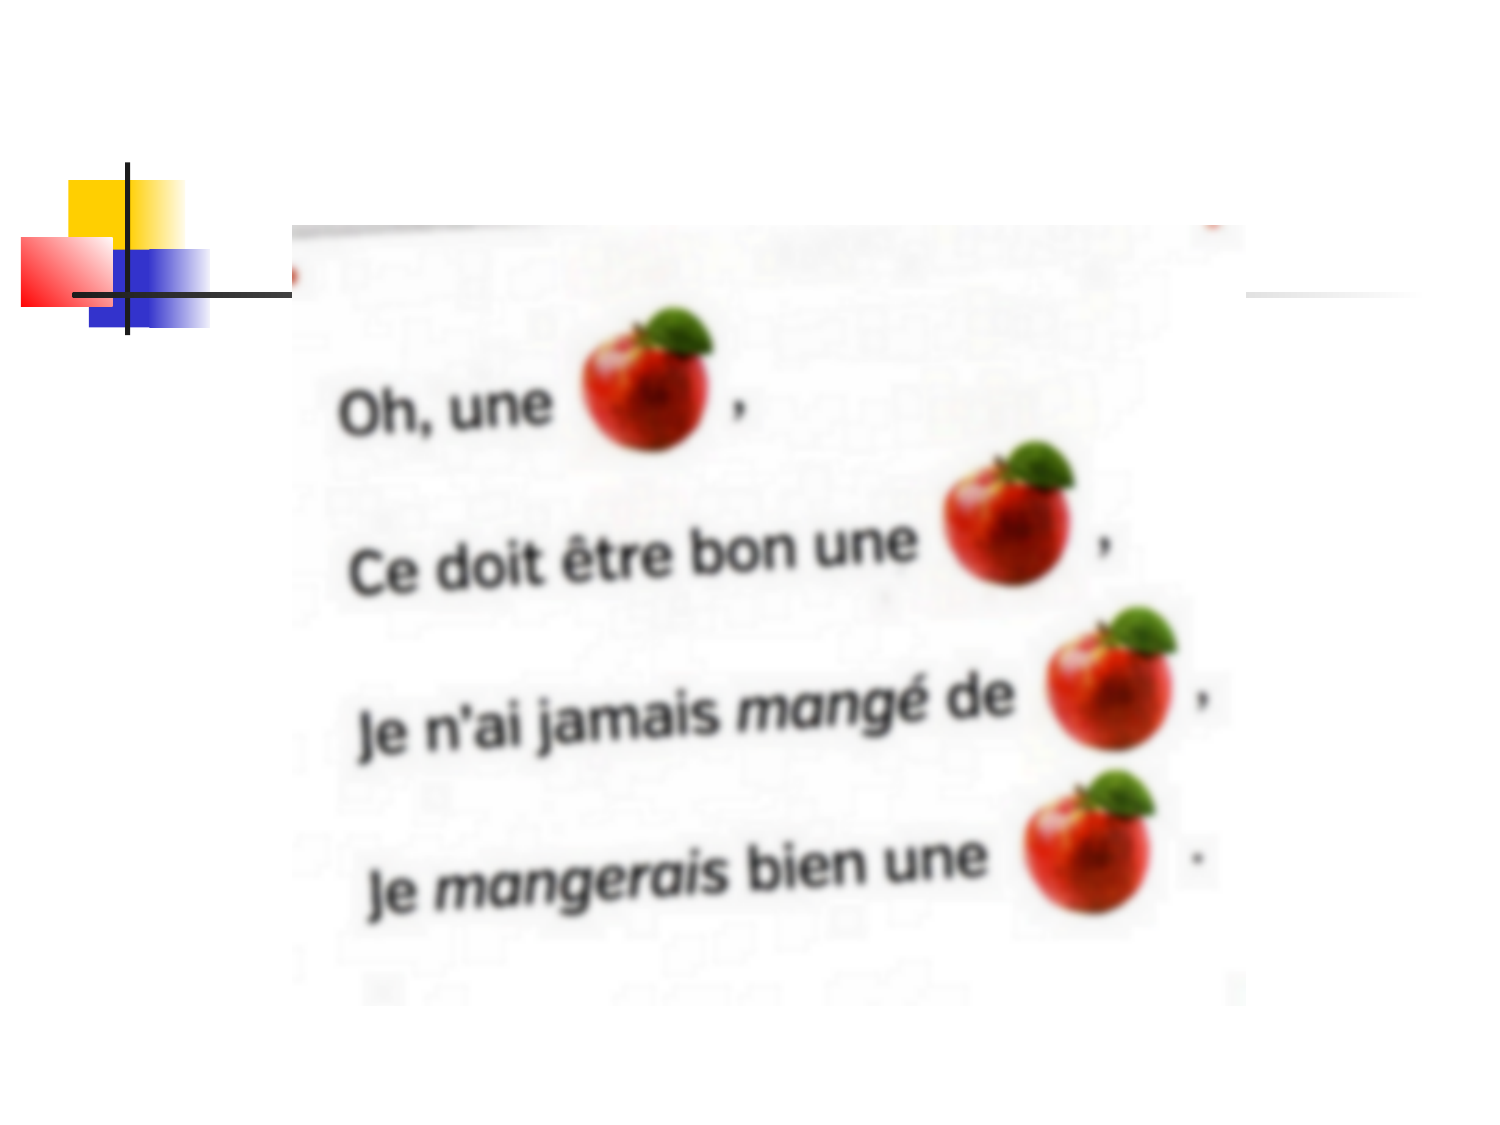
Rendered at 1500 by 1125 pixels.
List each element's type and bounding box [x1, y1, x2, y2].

picture [292, 225, 1246, 1006]
